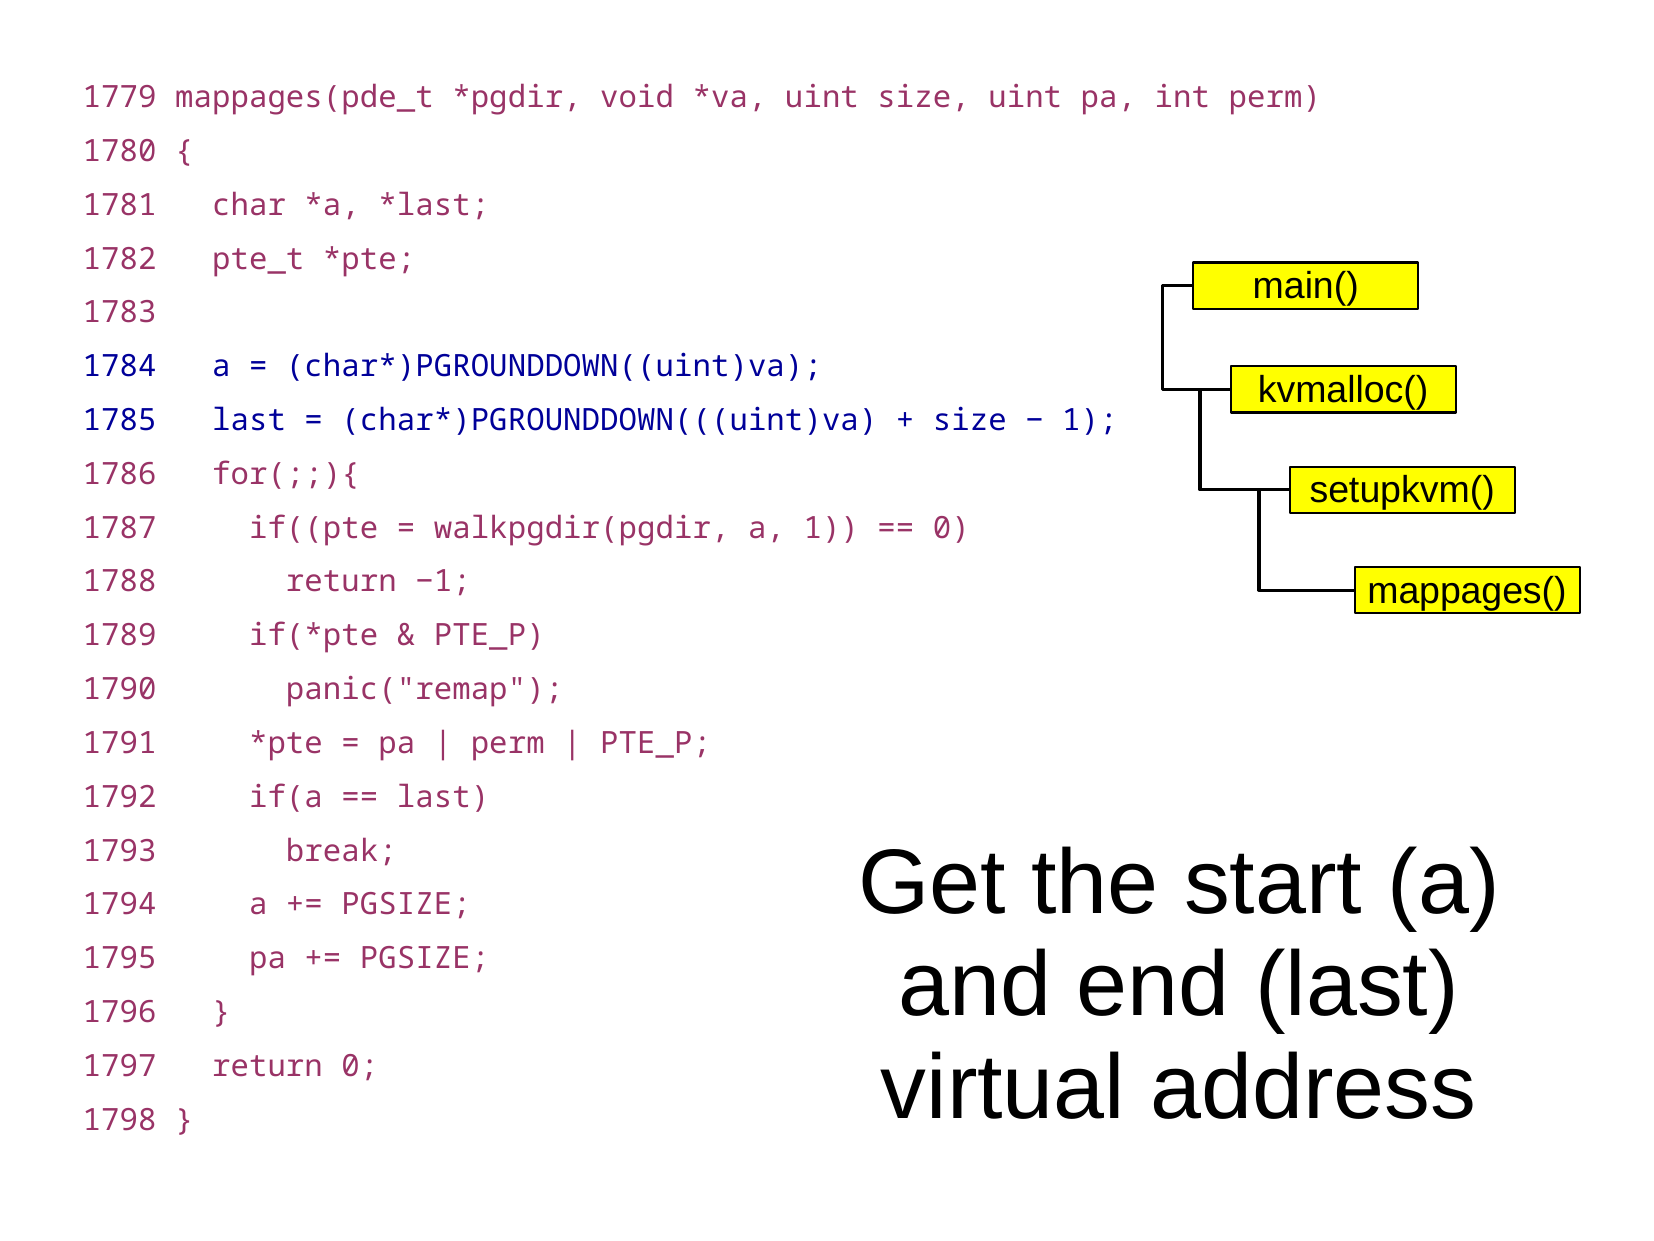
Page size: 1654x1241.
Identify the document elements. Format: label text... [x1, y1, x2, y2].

text_box main() [1193, 262, 1419, 309]
title Get the start (a) and end (last) virtual address [787, 829, 1571, 1139]
text_box mappages() [1354, 567, 1580, 614]
text_box setupkvm() [1289, 466, 1515, 513]
list 1779 mappages(pde_t *pgdir, void *va, uint size, uint pa, int perm) 1780 { 1781 char *a, *last; 1782 pte_t *pte; 1783 1784 a = (char*)PGROUNDDOWN((uint)va); 1785 last = (char*)PGROUNDDOWN(((uint)va) + size − 1); 1786 for(;;){ 1787 if((pte = walkpgdir(pgdir, a, 1)) == 0) 1788 return −1; 1789 if(*pte & PTE_P) 1790 panic("remap"); 1791 *pte = pa | perm | PTE_P; 1792 if(a == last) 1793 break; 1794 a += PGSIZE; 1795 pa += PGSIZE; 1796 } 1797 return 0; 1798 } [82, 75, 1571, 1163]
text_box kvmalloc() [1230, 366, 1456, 413]
